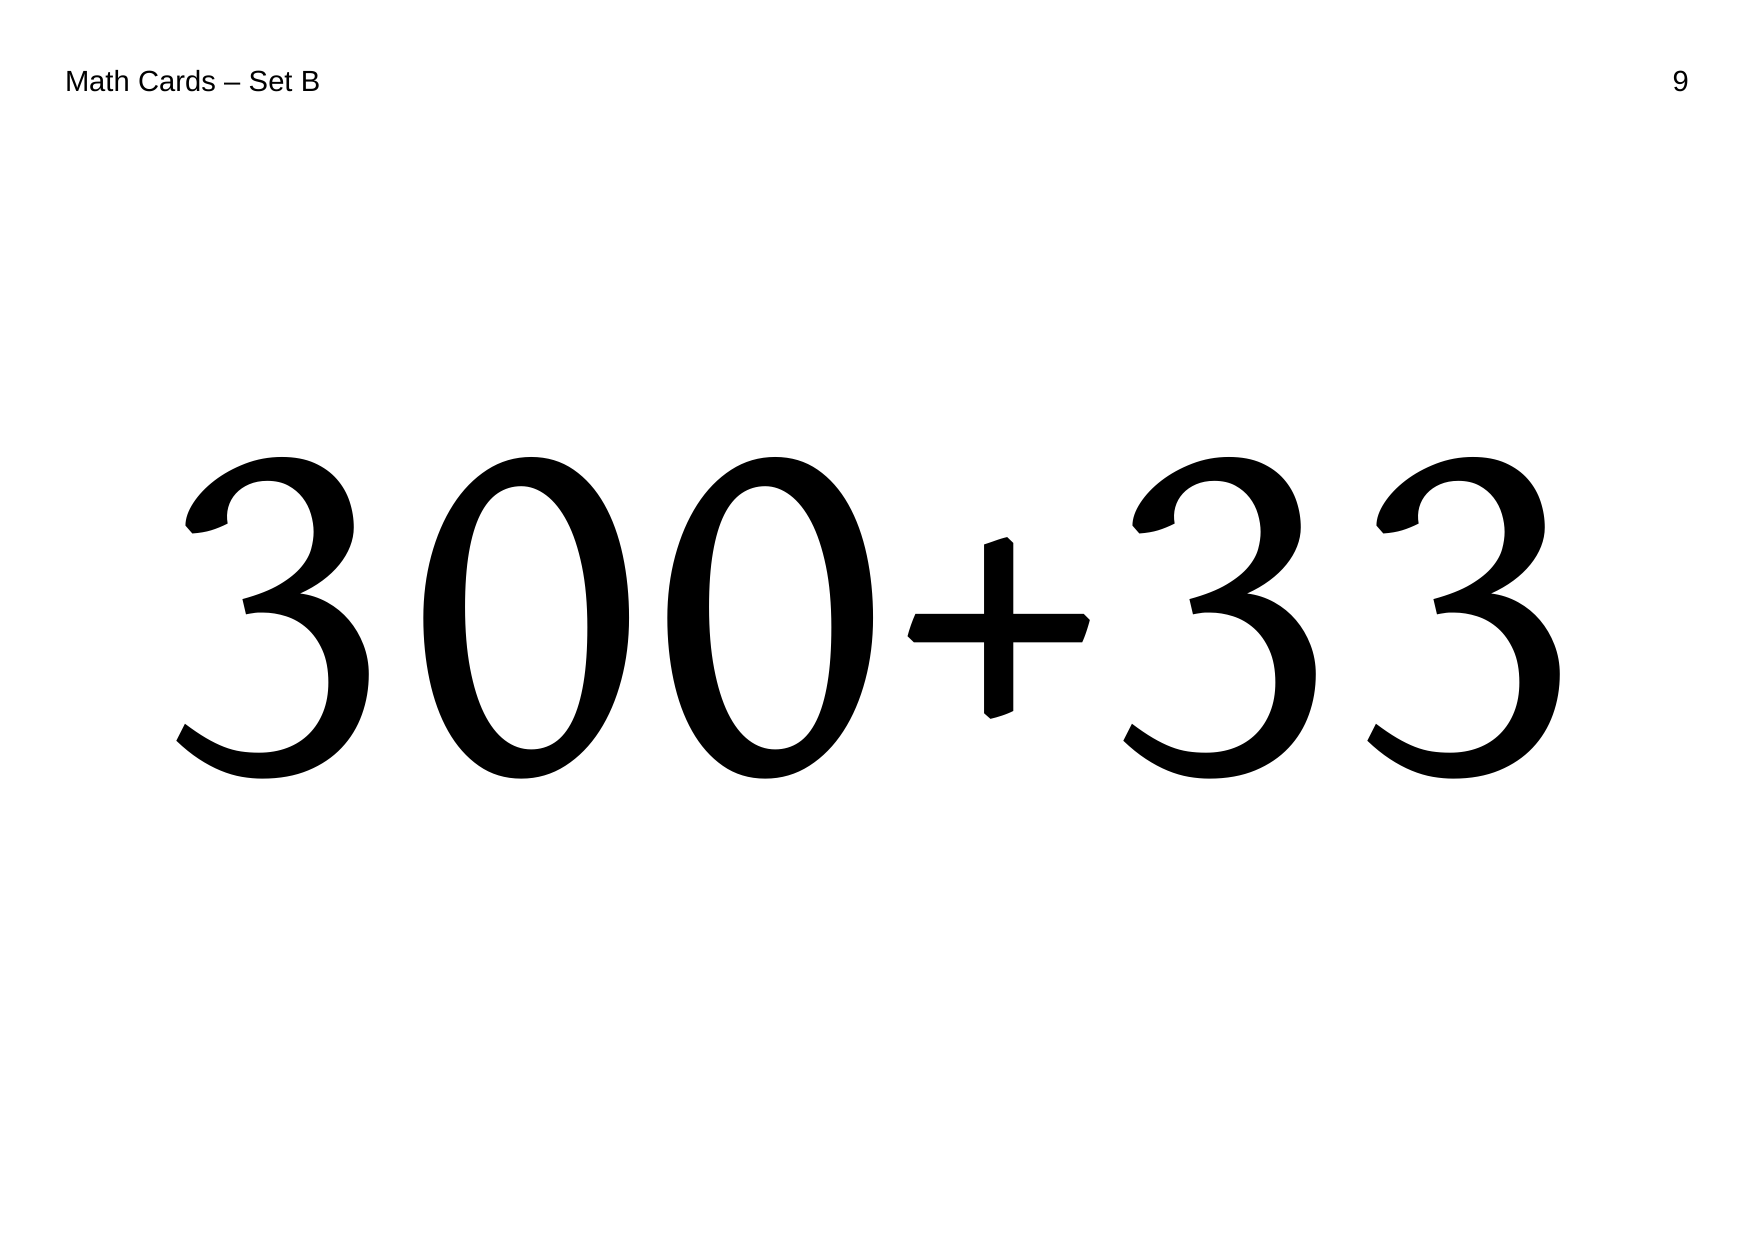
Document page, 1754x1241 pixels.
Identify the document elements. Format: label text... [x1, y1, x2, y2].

text_box Math Cards – Set B [59, 59, 328, 104]
text_box 300+33 [153, 318, 1601, 922]
text_box 9 [1666, 59, 1695, 104]
